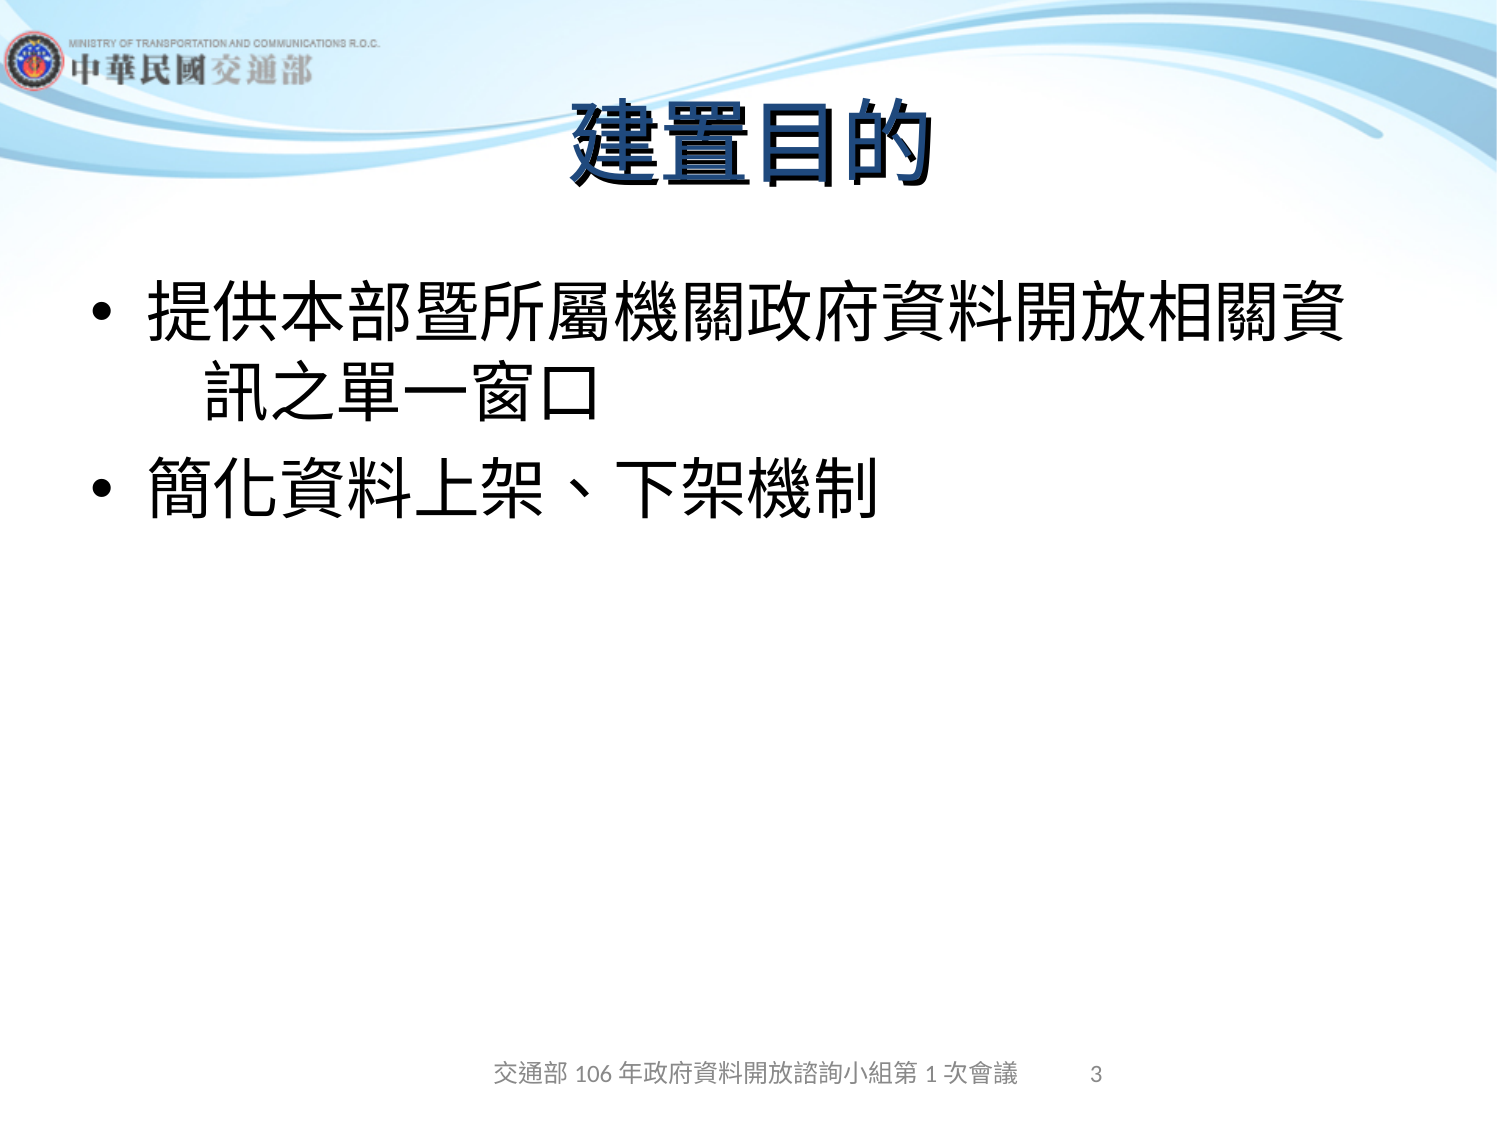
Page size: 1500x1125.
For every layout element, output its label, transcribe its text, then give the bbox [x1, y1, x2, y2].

title 建置目的 [75, 45, 1426, 233]
list 提供本部暨所屬機關政府資料開放相關資訊之單一窗口 簡化資料上架、下架機制 [75, 262, 1426, 1005]
text_box 3 [1074, 1042, 1426, 1103]
text_box 交通部106年政府資料開放諮詢小組第1次會議 [442, 1042, 1069, 1103]
